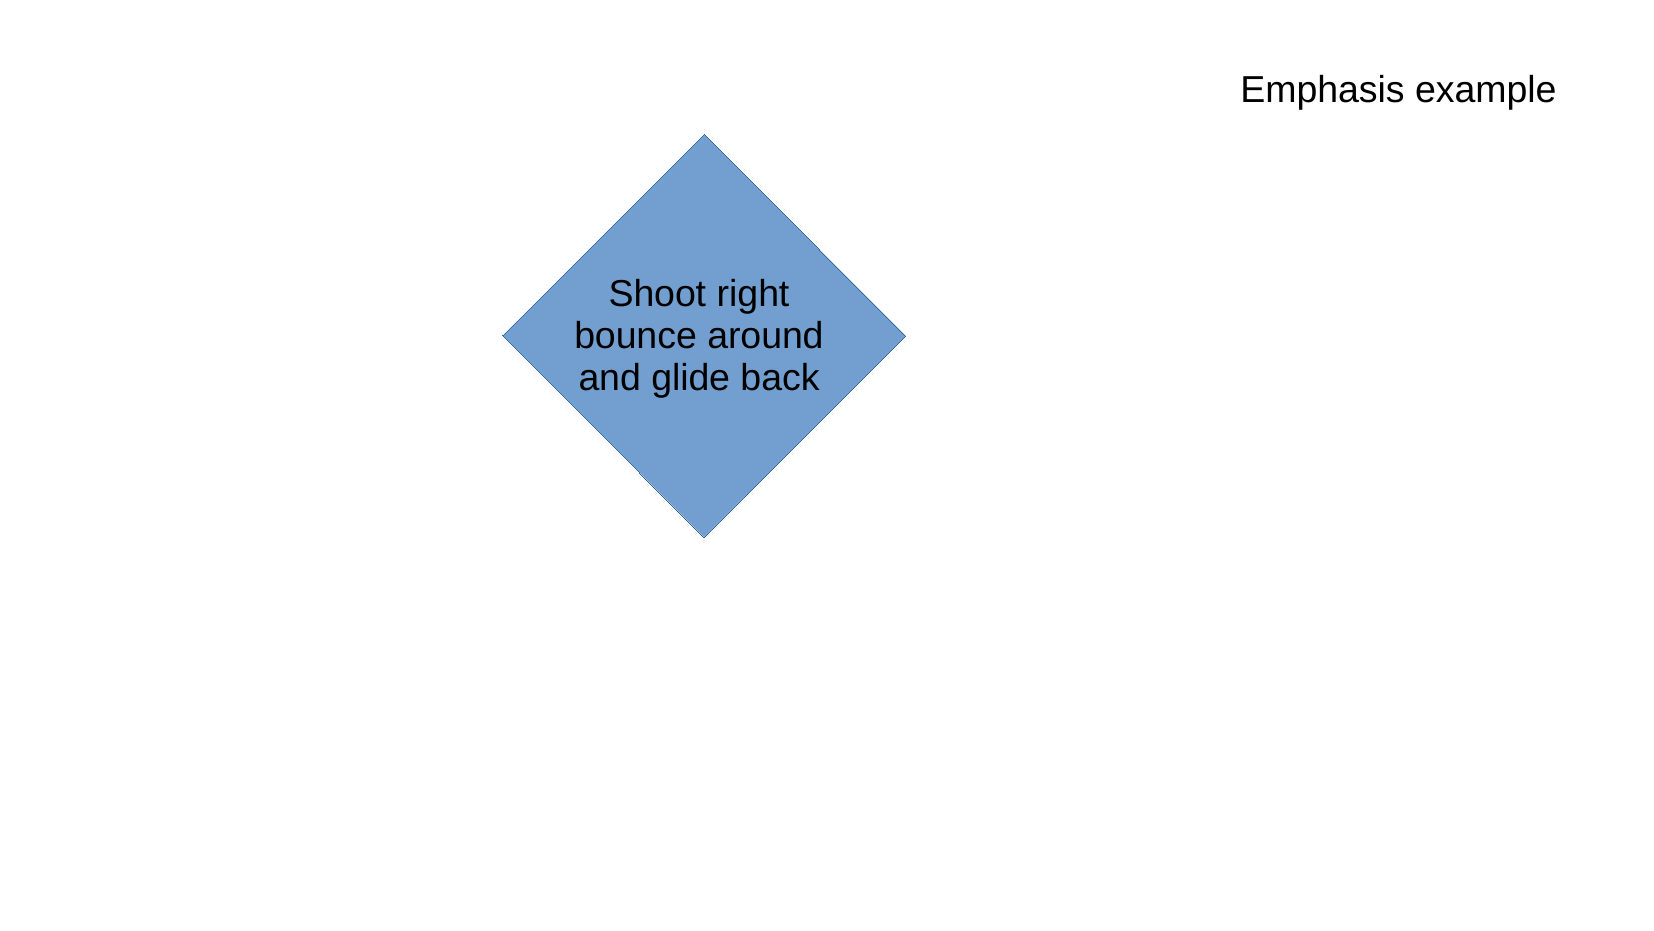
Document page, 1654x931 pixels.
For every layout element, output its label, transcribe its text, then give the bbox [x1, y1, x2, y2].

text_box Emphasis example [1225, 61, 1575, 118]
text_box Shoot right bounce around and glide back [502, 134, 906, 538]
